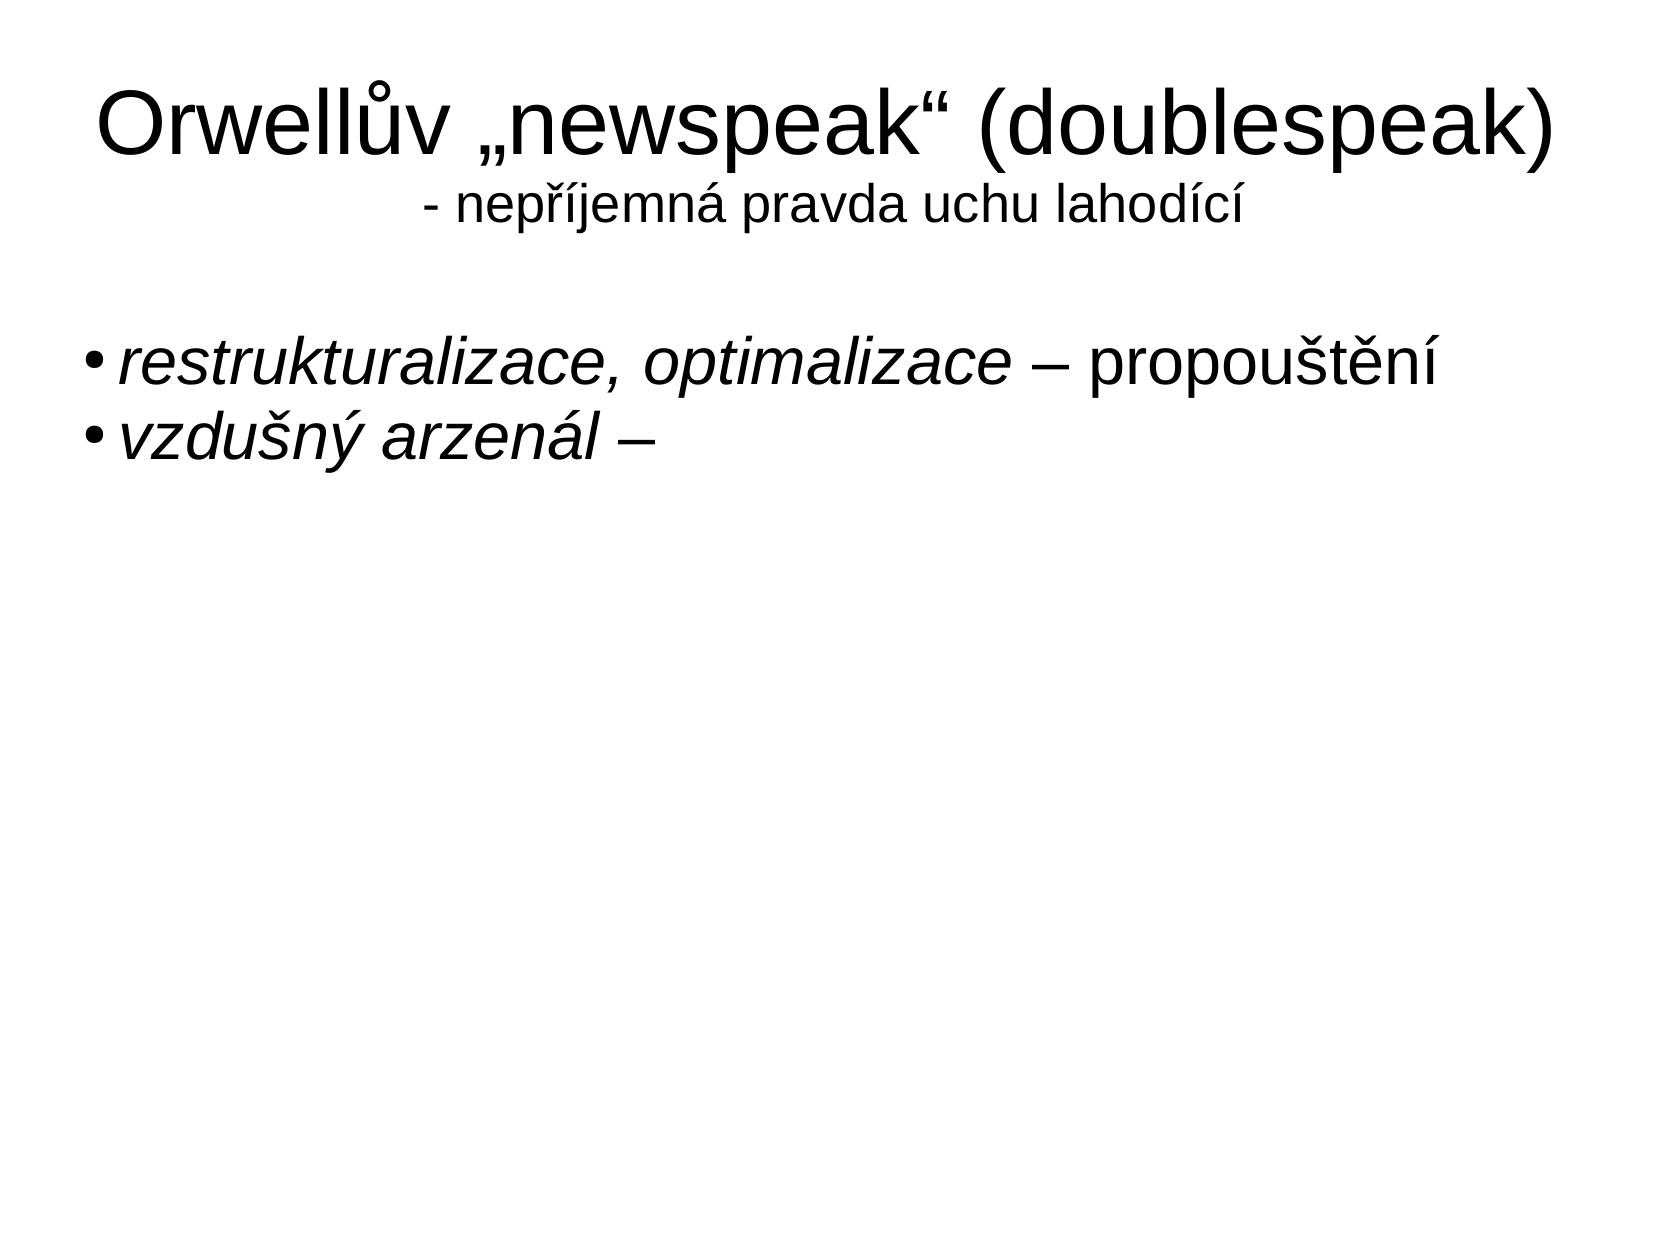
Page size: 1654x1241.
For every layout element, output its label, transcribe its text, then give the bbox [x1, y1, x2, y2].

title Orwellův „newspeak“ (doublespeak) - nepříjemná pravda uchu lahodící [82, 49, 1571, 257]
text_box restrukturalizace, optimalizace – propouštění vzdušný arzenál – [82, 290, 1571, 508]
